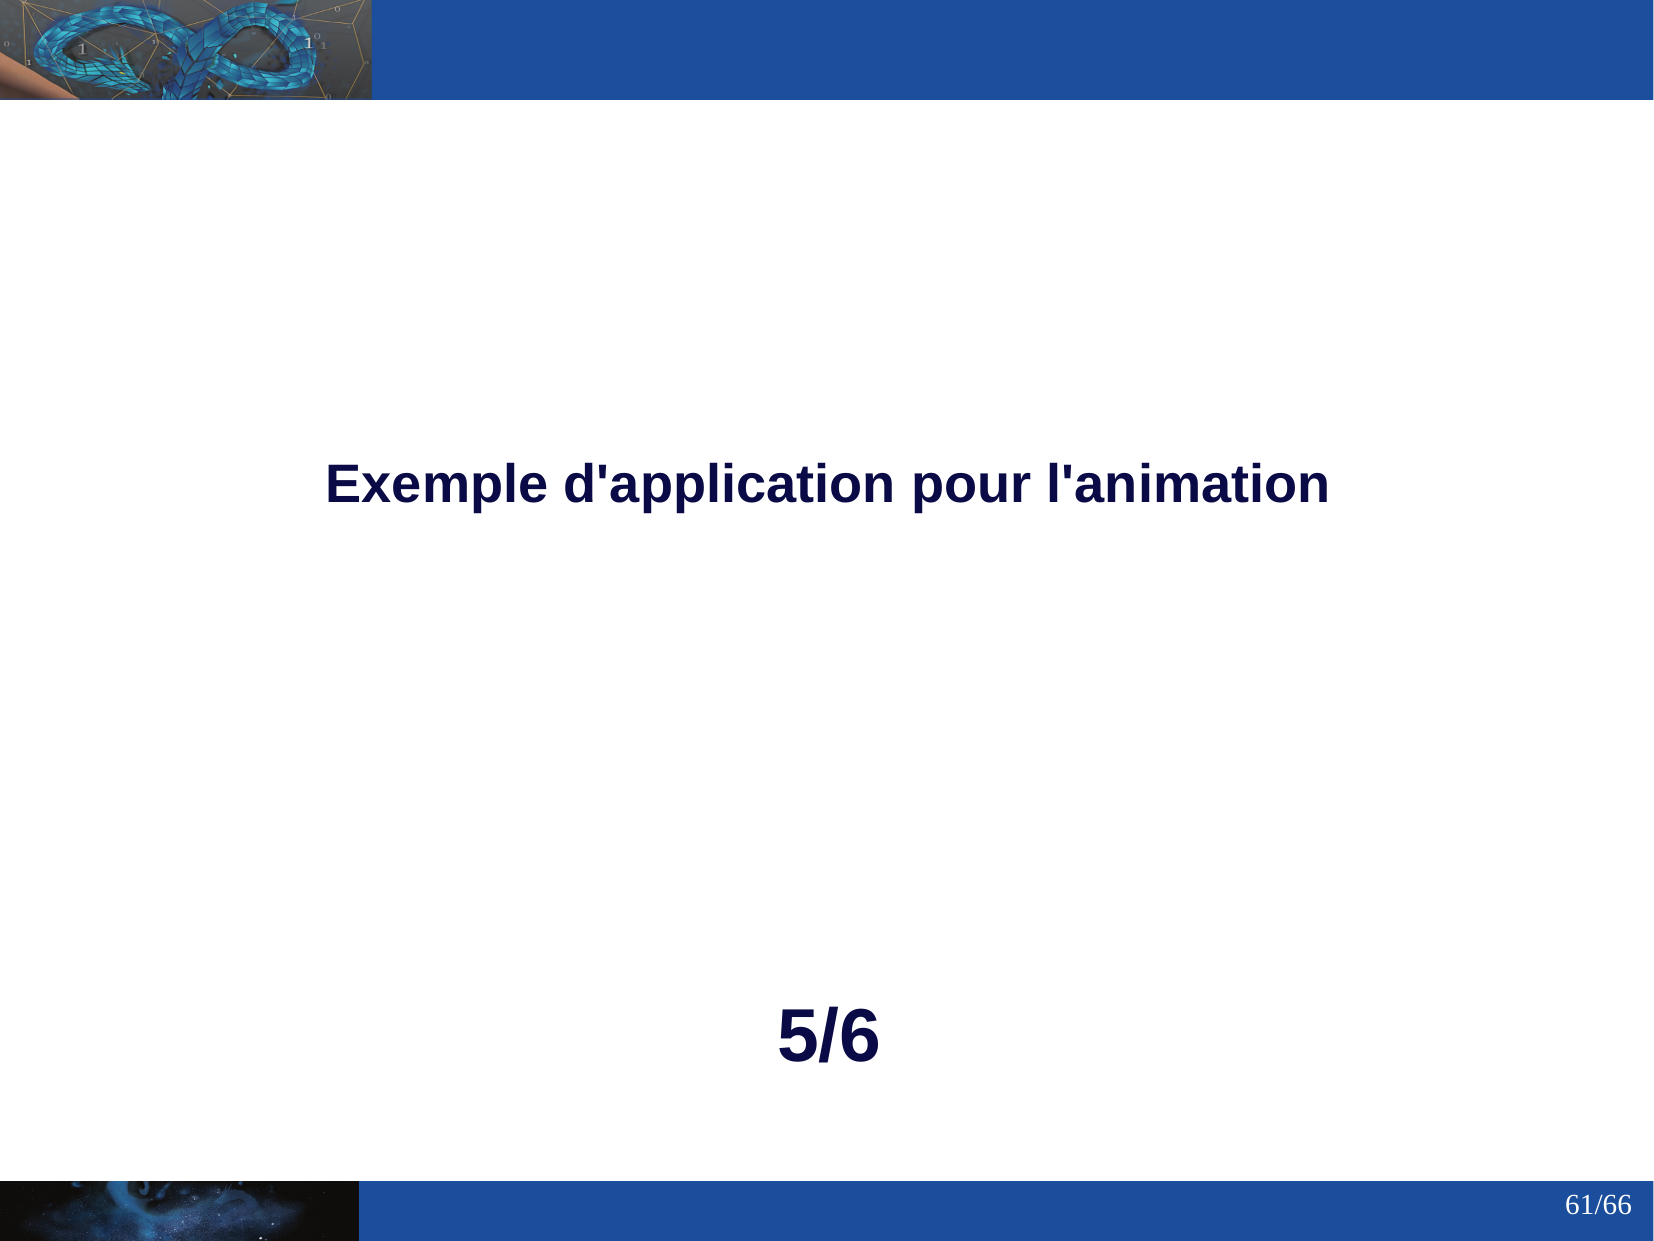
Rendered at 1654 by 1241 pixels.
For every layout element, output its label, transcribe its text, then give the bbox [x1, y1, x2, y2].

list Exemple d'application pour l'animation 5/6 [58, 159, 1600, 1145]
picture [0, 1181, 1654, 1241]
picture [0, 0, 1654, 100]
